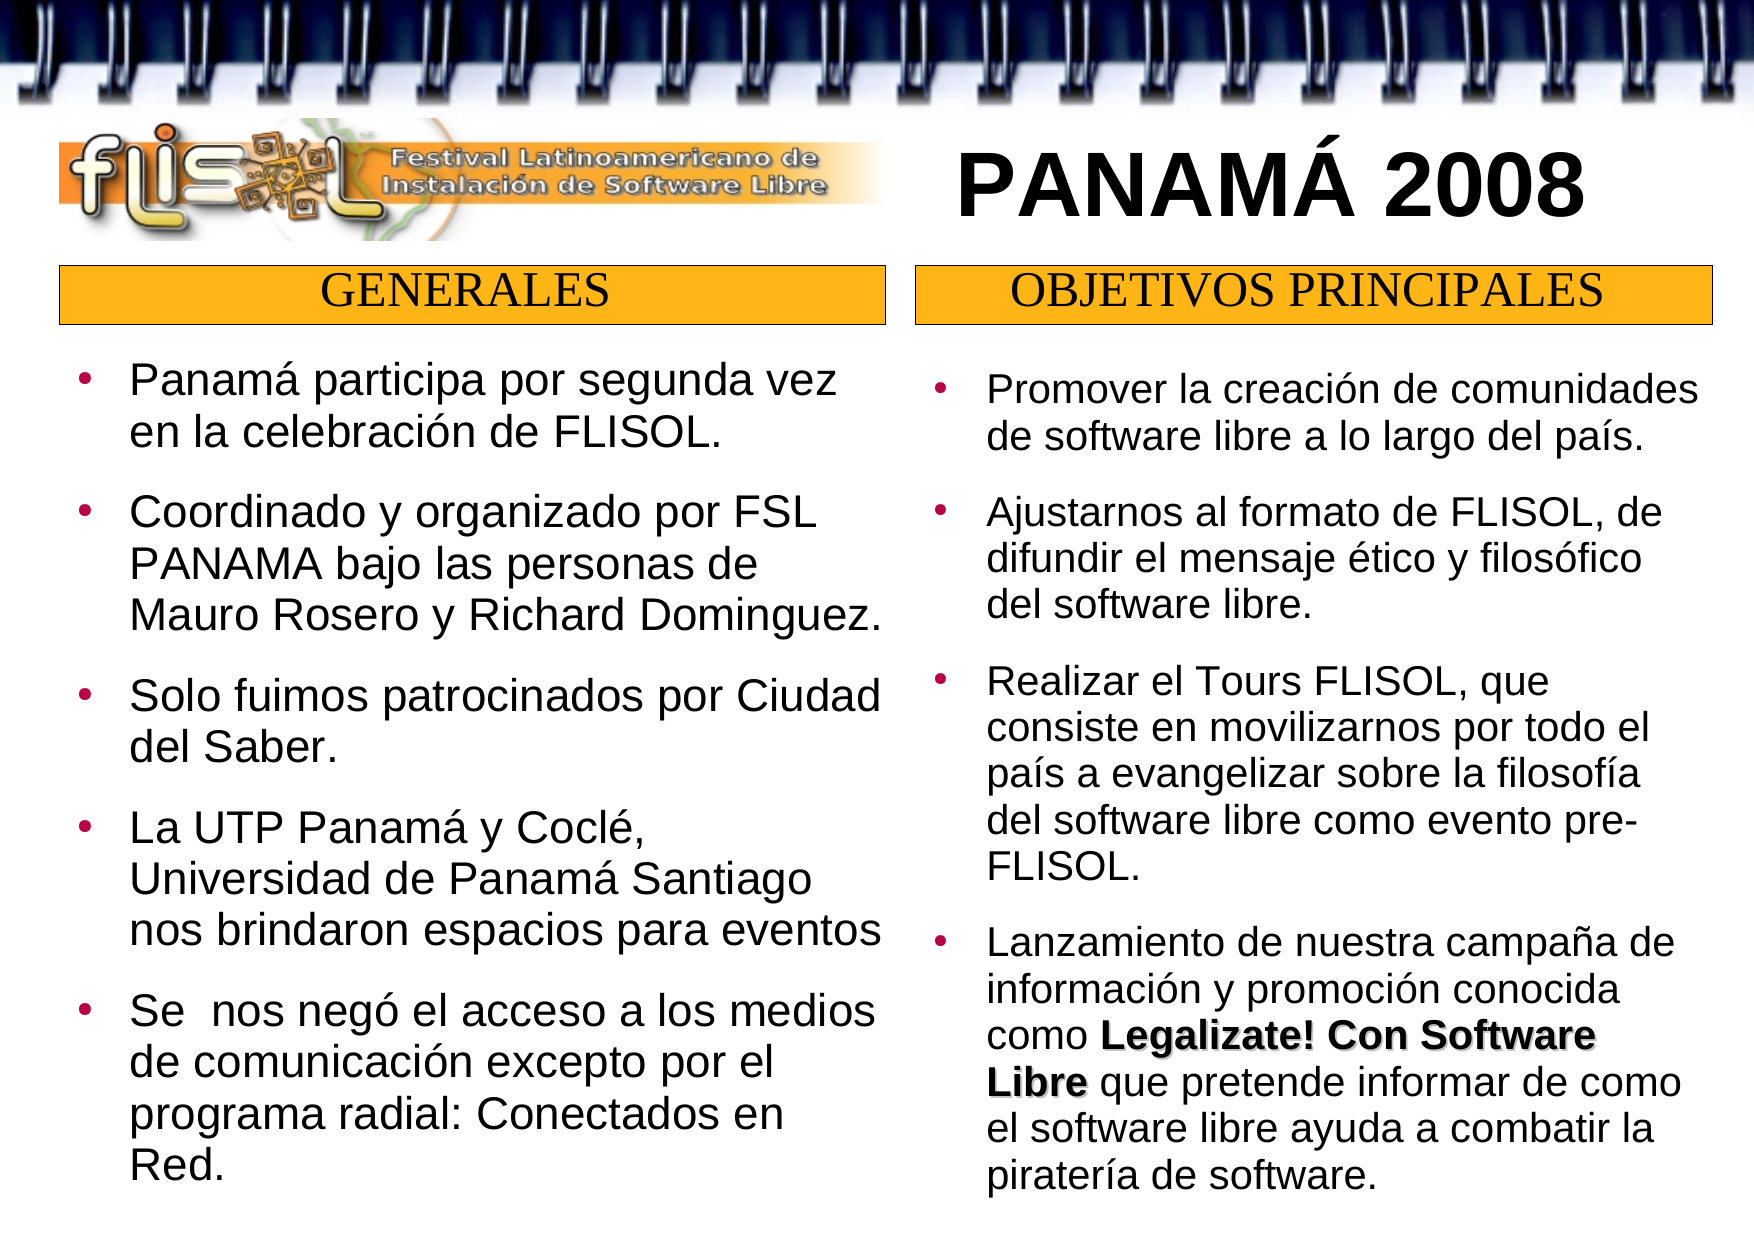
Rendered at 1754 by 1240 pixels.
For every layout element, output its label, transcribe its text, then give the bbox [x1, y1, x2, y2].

picture [0, 0, 1754, 241]
list Panamá participa por segunda vez en la celebración de FLISOL. Coordinado y organizado por FSL PANAMA bajo las personas de Mauro Rosero y Richard Dominguez. Solo fuimos patrocinados por Ciudad del Saber. La UTP Panamá y Coclé, Universidad de Panamá Santiago nos brindaron espacios para eventos Se nos negó el acceso a los medios de comunicación excepto por el programa radial: Conectados en Red. [59, 354, 886, 1191]
list Promover la creación de comunidades de software libre a lo largo del país. Ajustarnos al formato de FLISOL, de difundir el mensaje ético y filosófico del software libre. Realizar el Tours FLISOL, que consiste en movilizarnos por todo el país a evangelizar sobre la filosofía del software libre como evento pre-FLISOL. Lanzamiento de nuestra campaña de información y promoción conocida como Legalizate! Con Software Libre que pretende informar de como el software libre ayuda a combatir la piratería de software. [915, 365, 1707, 1199]
text_box OBJETIVOS PRINCIPALES [915, 265, 1713, 325]
text_box GENERALES [59, 265, 886, 325]
title PANAMÁ 2008 [916, 132, 1628, 237]
